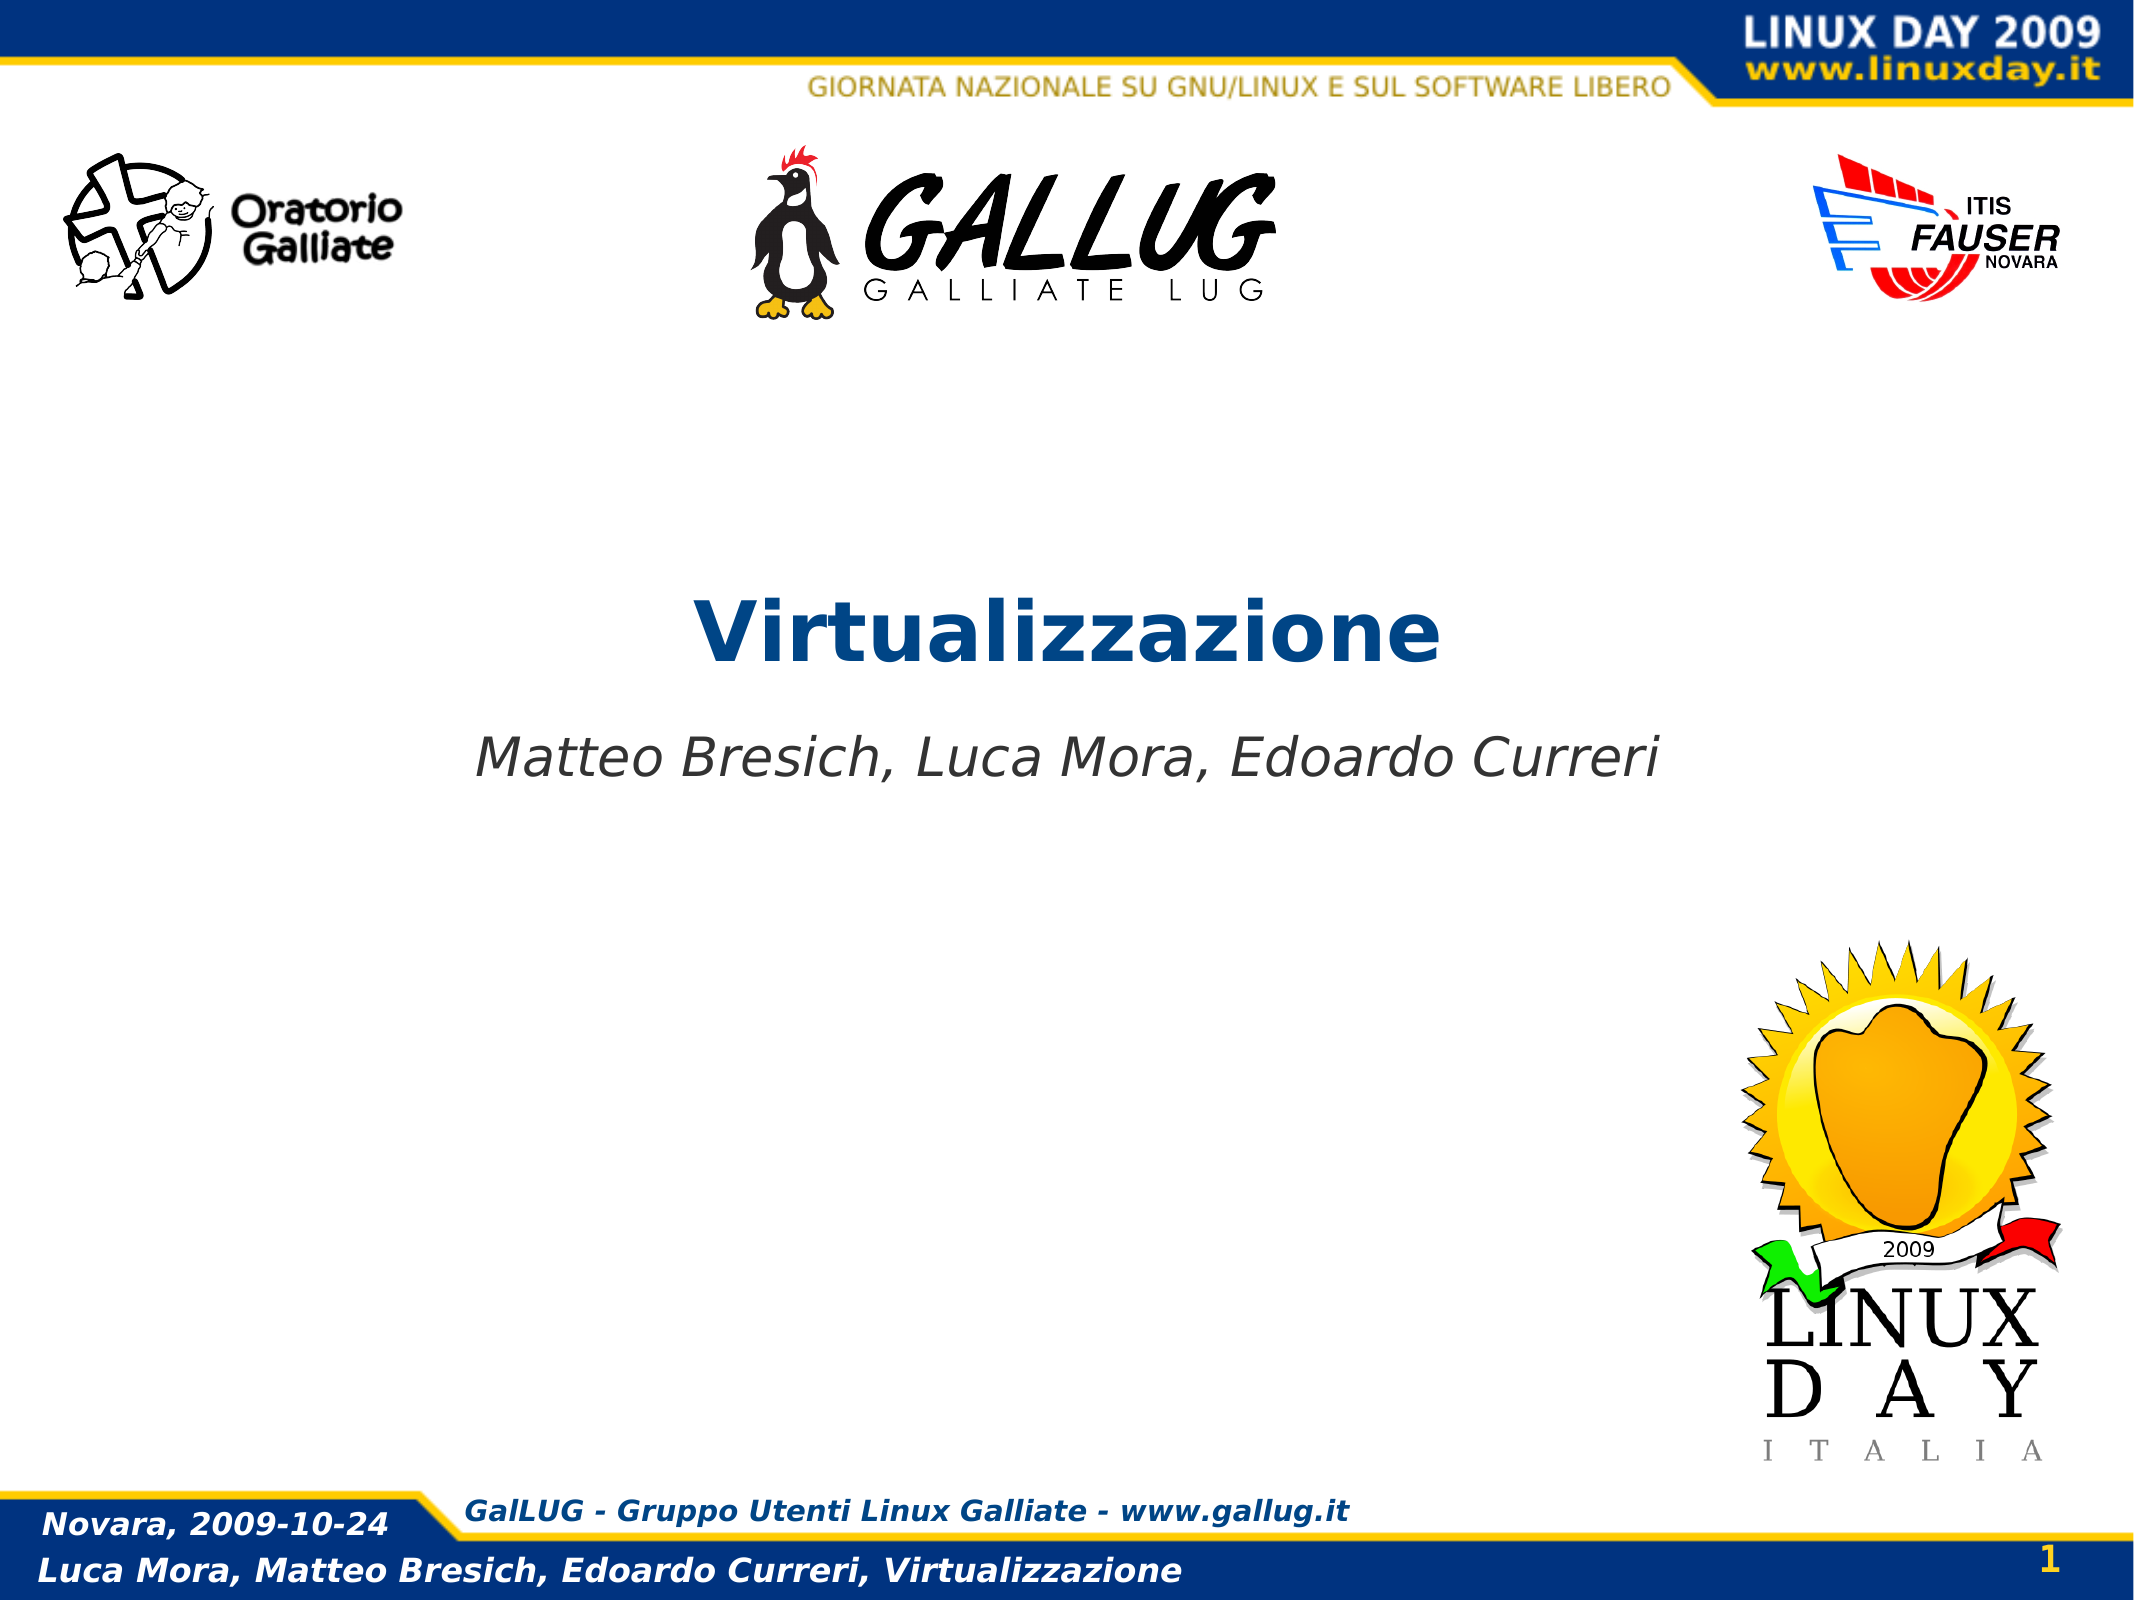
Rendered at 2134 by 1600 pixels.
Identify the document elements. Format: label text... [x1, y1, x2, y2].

text_box Virtualizzazione [112, 584, 2026, 682]
text_box Matteo Bresich, Luca Mora, Edoardo Curreri [75, 726, 2063, 790]
picture [0, 0, 2134, 1600]
